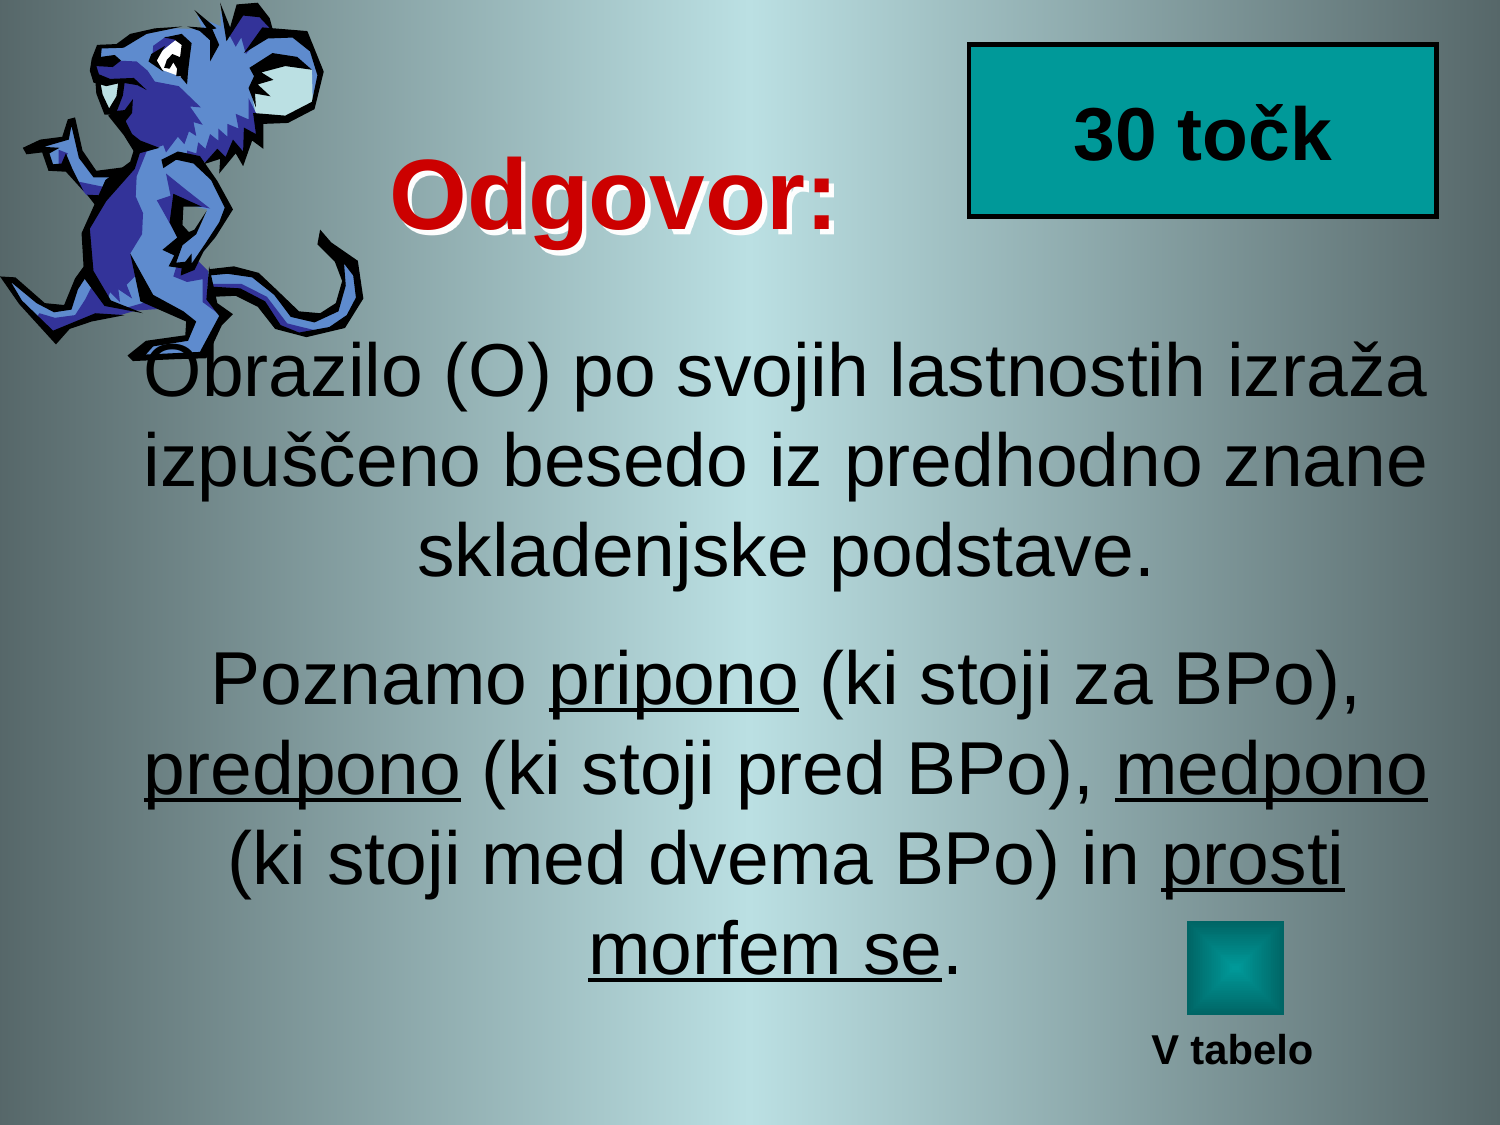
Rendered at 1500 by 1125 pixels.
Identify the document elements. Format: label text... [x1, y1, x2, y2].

text_box V tabelo [1064, 1015, 1412, 1081]
title Odgovor: [374, 123, 892, 256]
text_box [1187, 921, 1284, 1015]
text_box Obrazilo (O) po svojih lastnostih izraža izpuščeno besedo iz predhodno znane skladenjske podstave. Poznamo pripono (ki stoji za BPo), predpono (ki stoji pred BPo), medpono (ki stoji med dvema BPo) in prosti morfem se. [107, 314, 1465, 997]
text_box 30 točk [969, 44, 1437, 217]
